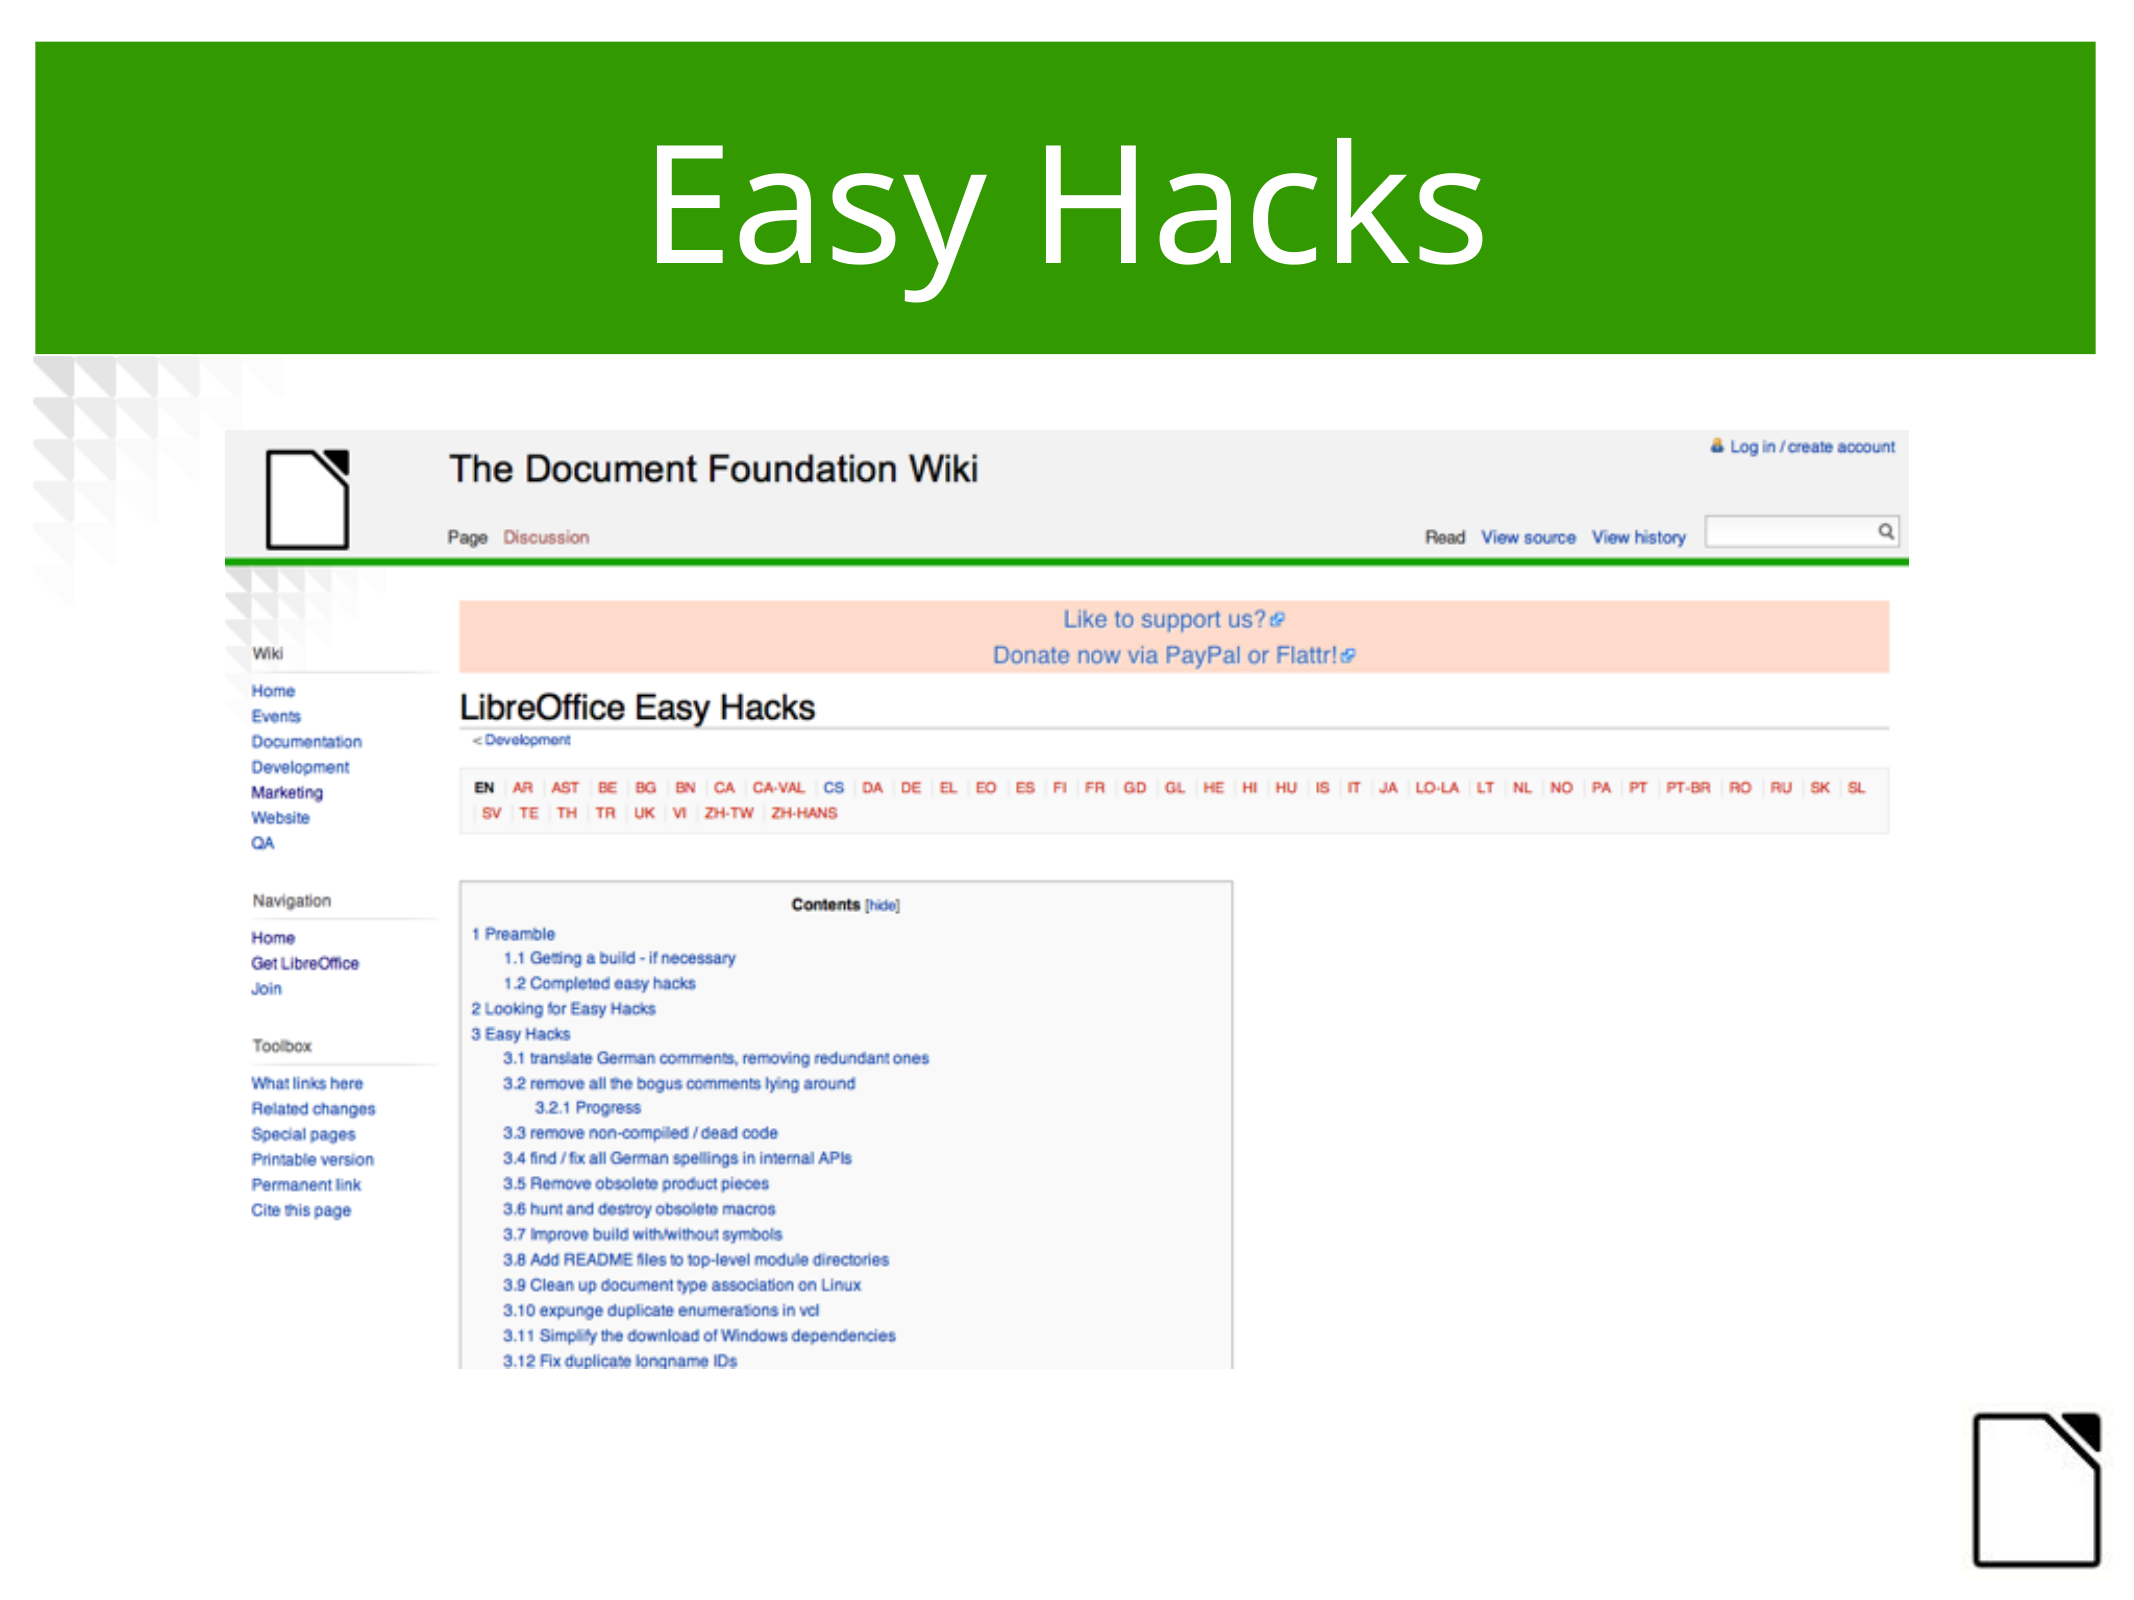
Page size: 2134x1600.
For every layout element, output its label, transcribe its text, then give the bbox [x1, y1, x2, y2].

picture [33, 356, 1909, 1369]
title Easy Hacks [35, 41, 2096, 355]
picture [1962, 1402, 2113, 1580]
